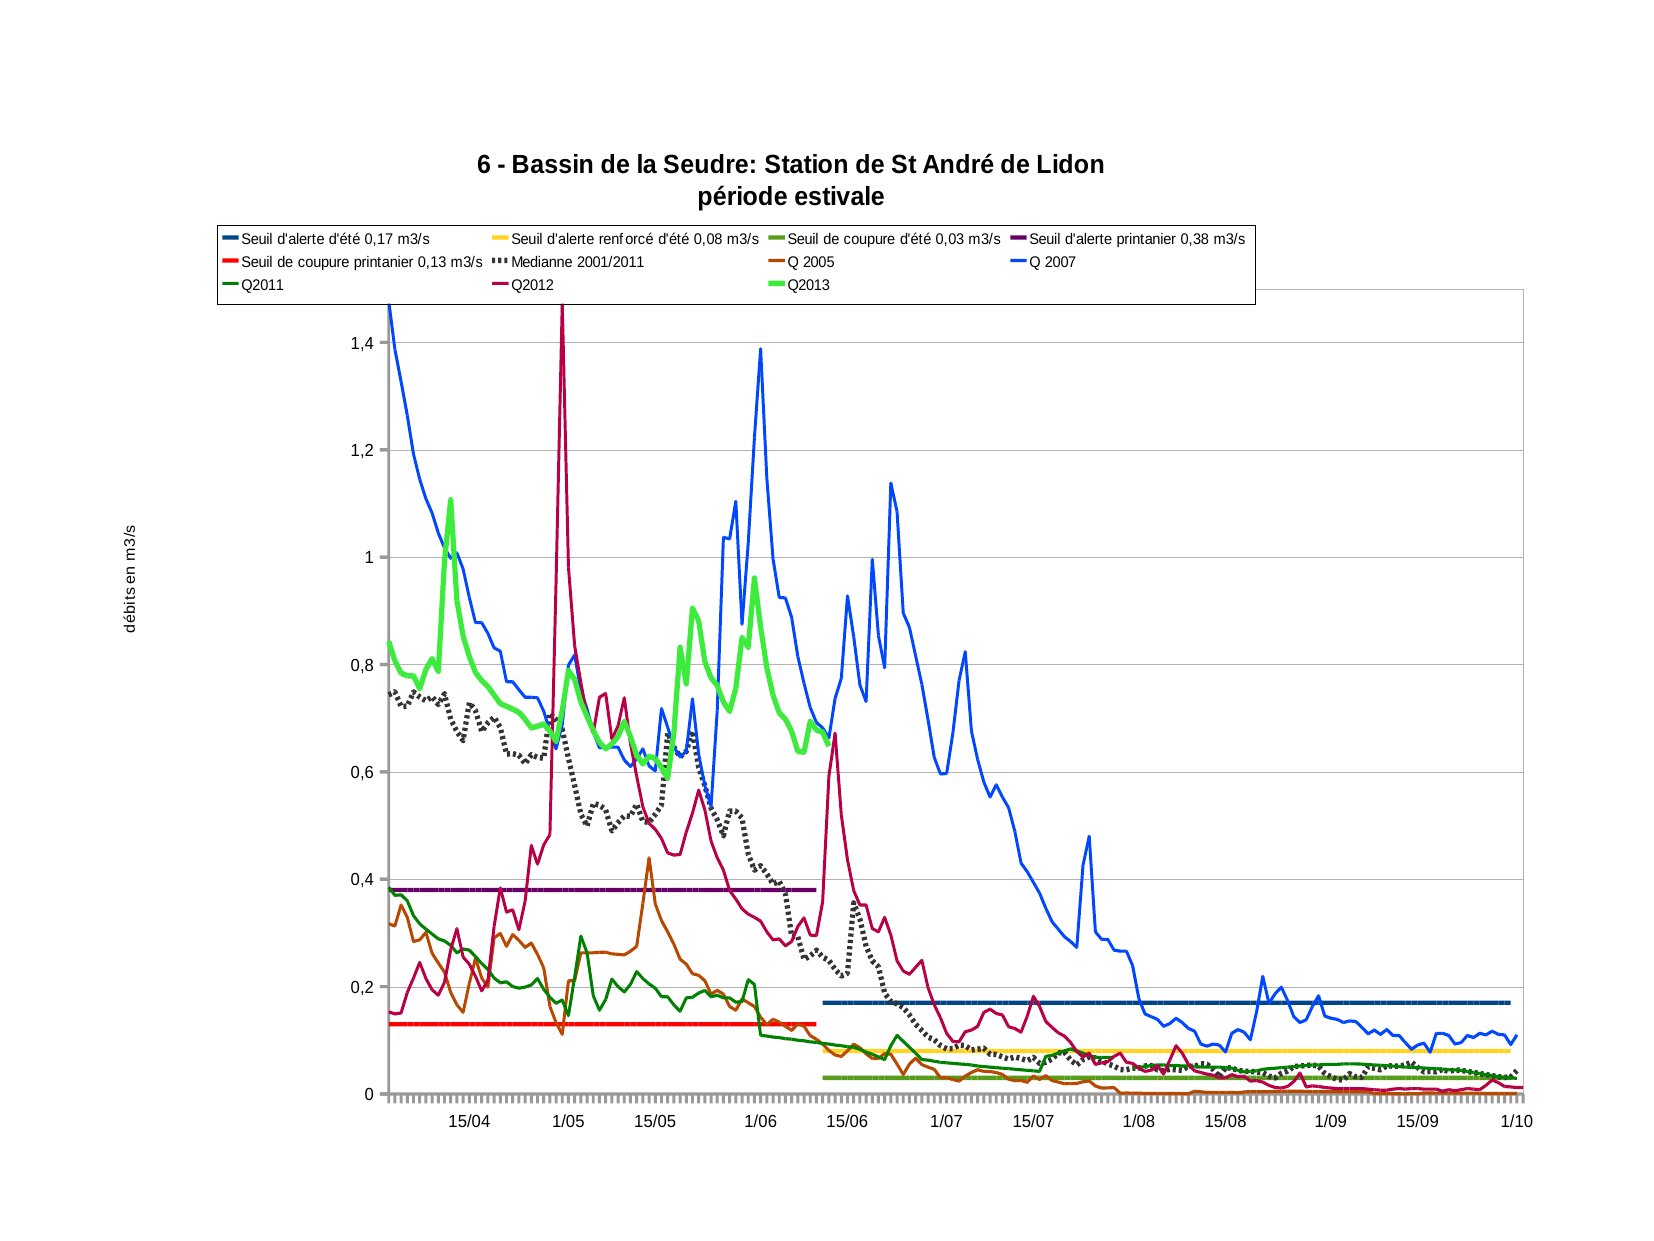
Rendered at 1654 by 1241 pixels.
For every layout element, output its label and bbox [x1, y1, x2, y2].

chart [93, 139, 1561, 1153]
